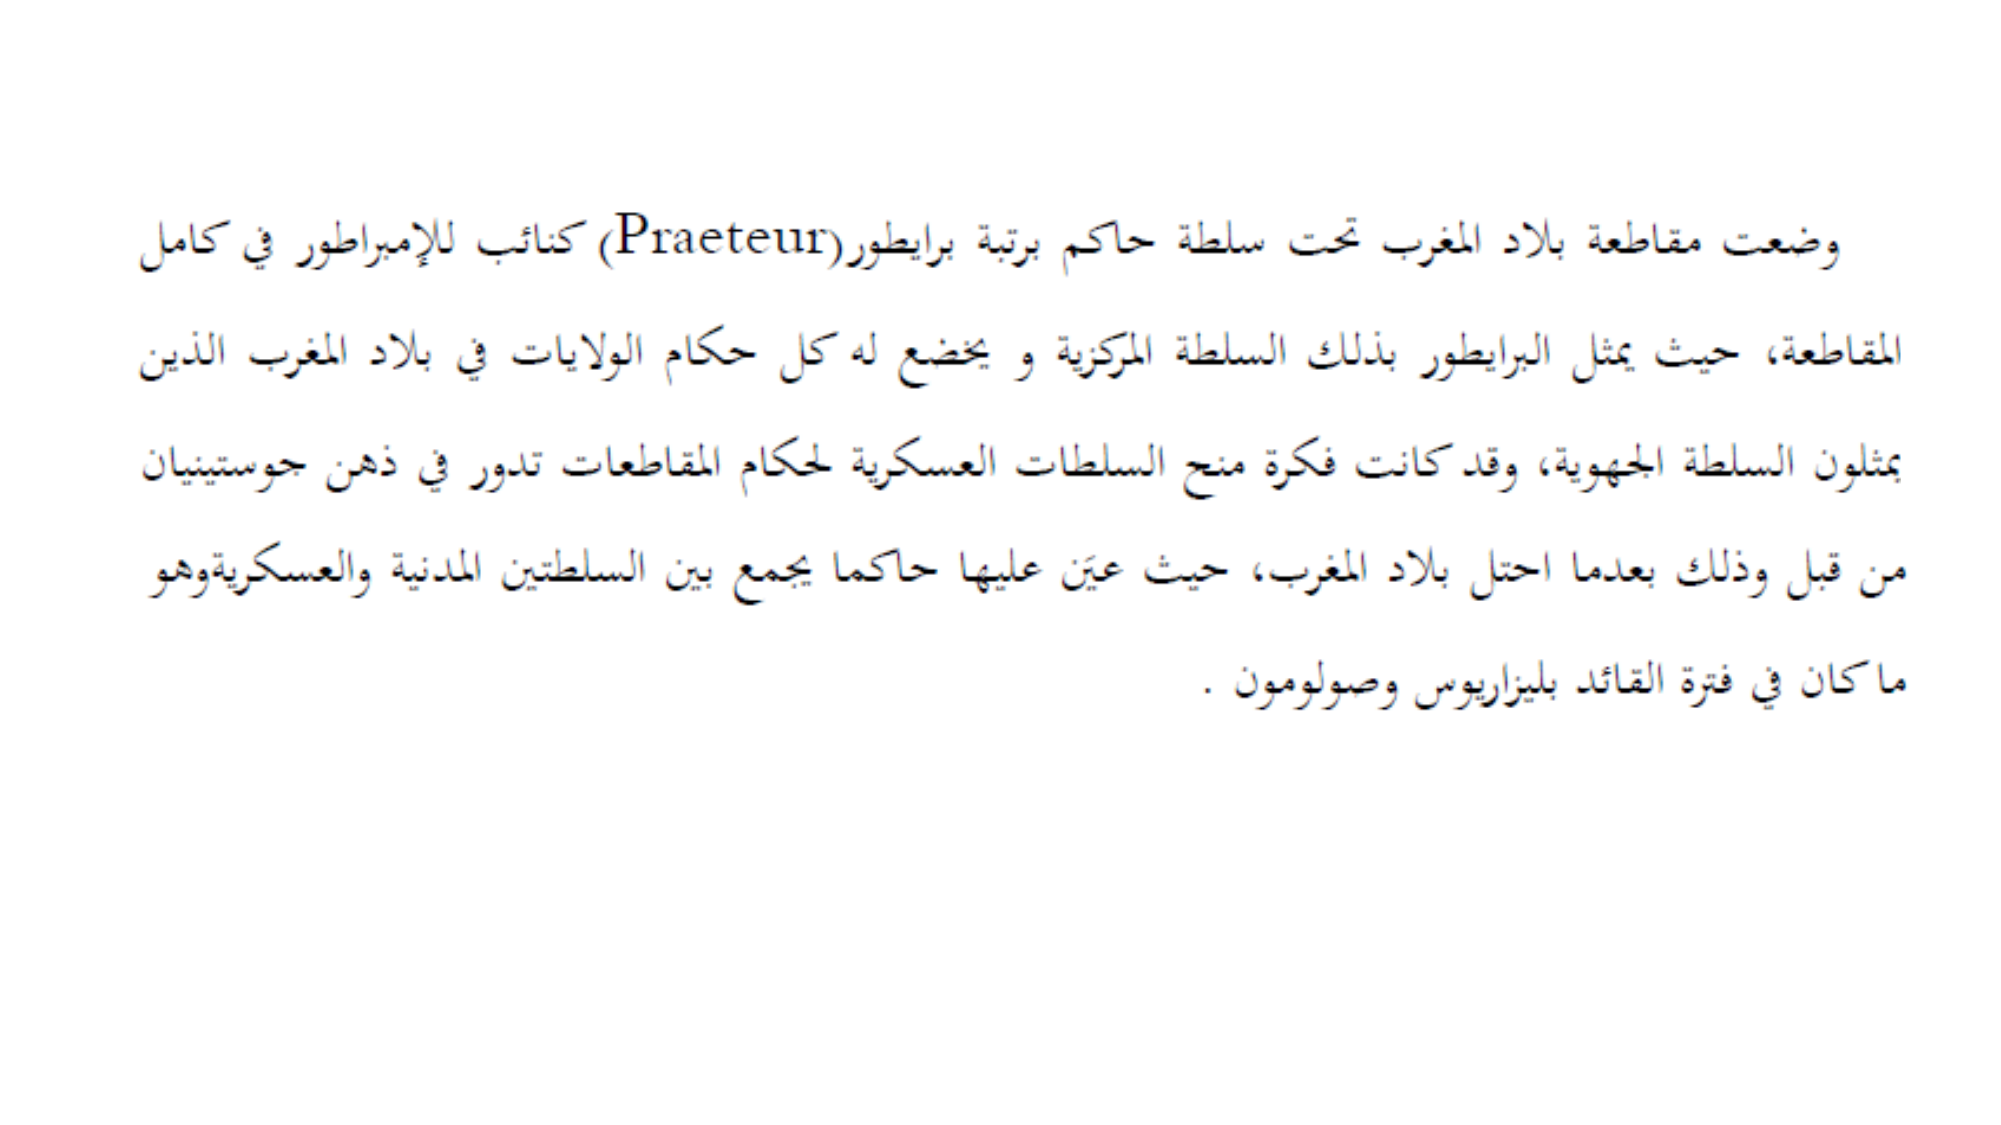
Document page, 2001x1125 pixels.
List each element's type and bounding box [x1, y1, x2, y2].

picture [99, 204, 1949, 725]
